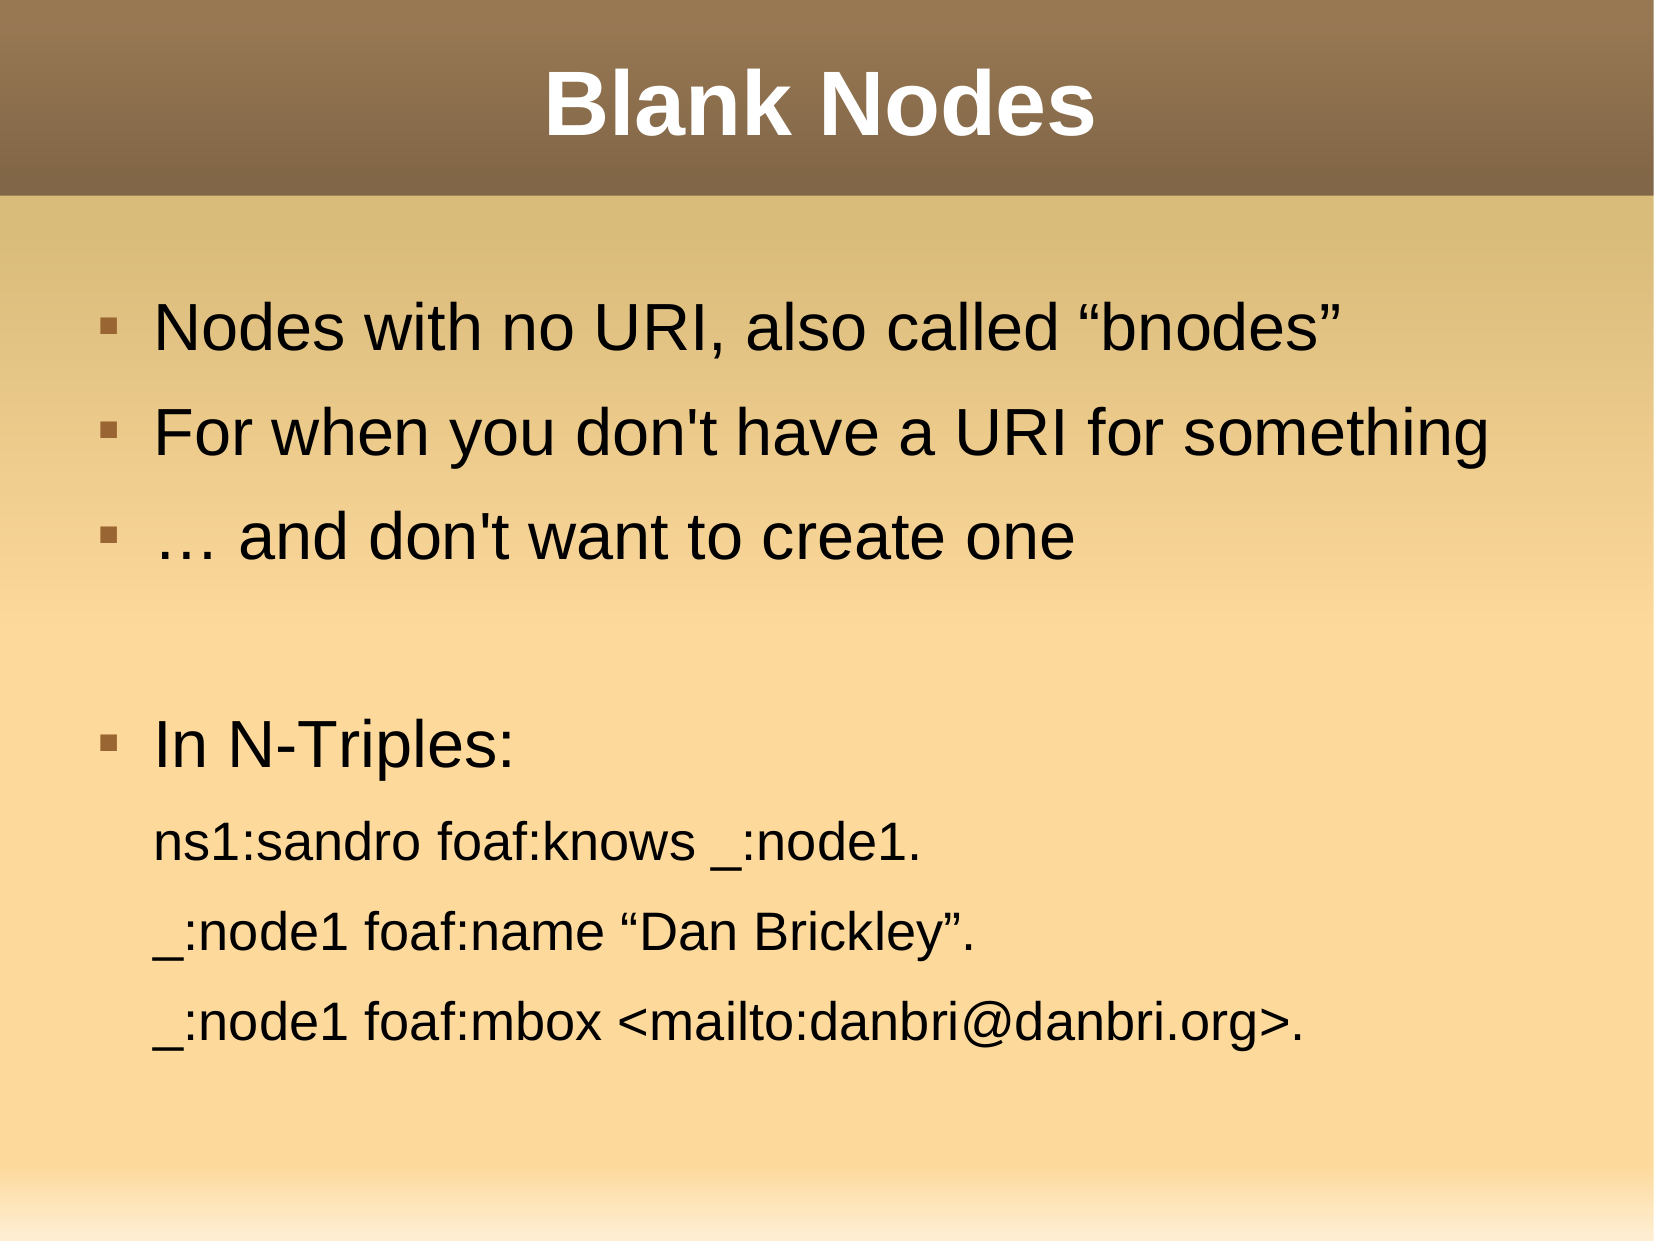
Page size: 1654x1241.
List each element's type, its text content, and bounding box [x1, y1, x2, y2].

list Nodes with no URI, also called “bnodes” For when you don't have a URI for something … and don't want to create one In N-Triples: ns1:sandro foaf:knows _:node1. _:node1 foaf:name “Dan Brickley”. _:node1 foaf:mbox <mailto:danbri@danbri.org>. [82, 290, 1571, 1094]
picture [0, 0, 1654, 1241]
title Blank Nodes [76, 7, 1565, 200]
